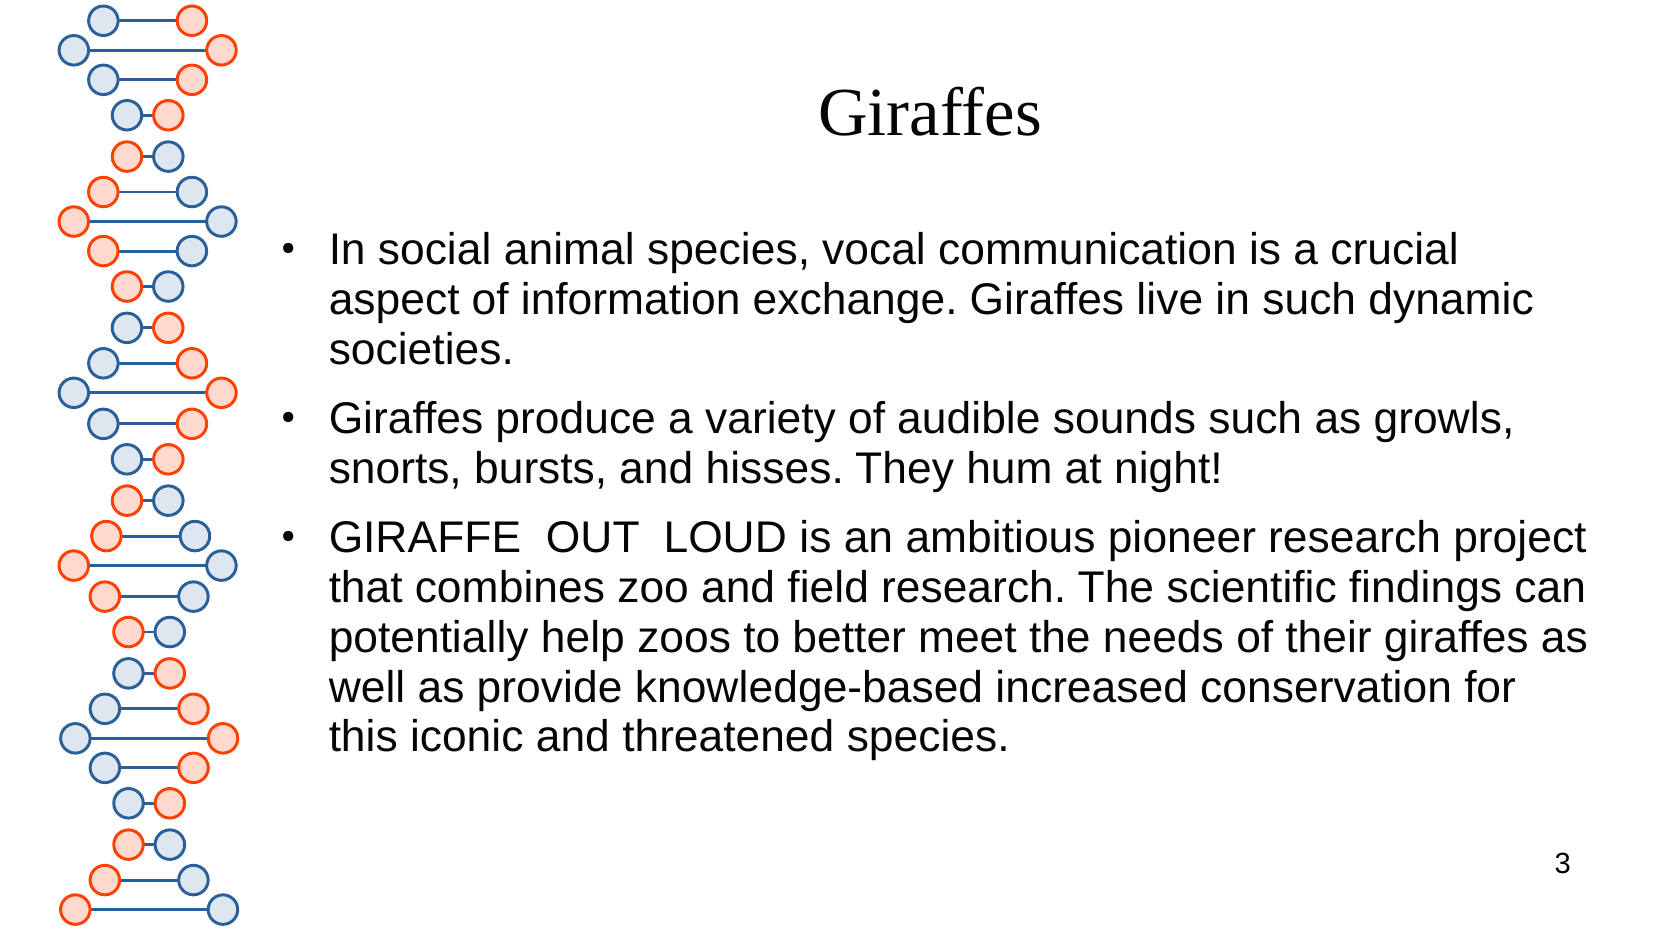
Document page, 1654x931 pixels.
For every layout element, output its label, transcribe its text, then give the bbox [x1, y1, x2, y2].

title Giraffes [265, 35, 1595, 189]
list In social animal species, vocal communication is a crucial aspect of information exchange. Giraffes live in such dynamic societies. Giraffes produce a variety of audible sounds such as growls, snorts, bursts, and hisses. They hum at night! GIRAFFE OUT LOUD is an ambitious pioneer research project that combines zoo and field research. The scientific findings can potentially help zoos to better meet the needs of their giraffes as well as provide knowledge-based increased conservation for this iconic and threatened species. [265, 224, 1595, 764]
